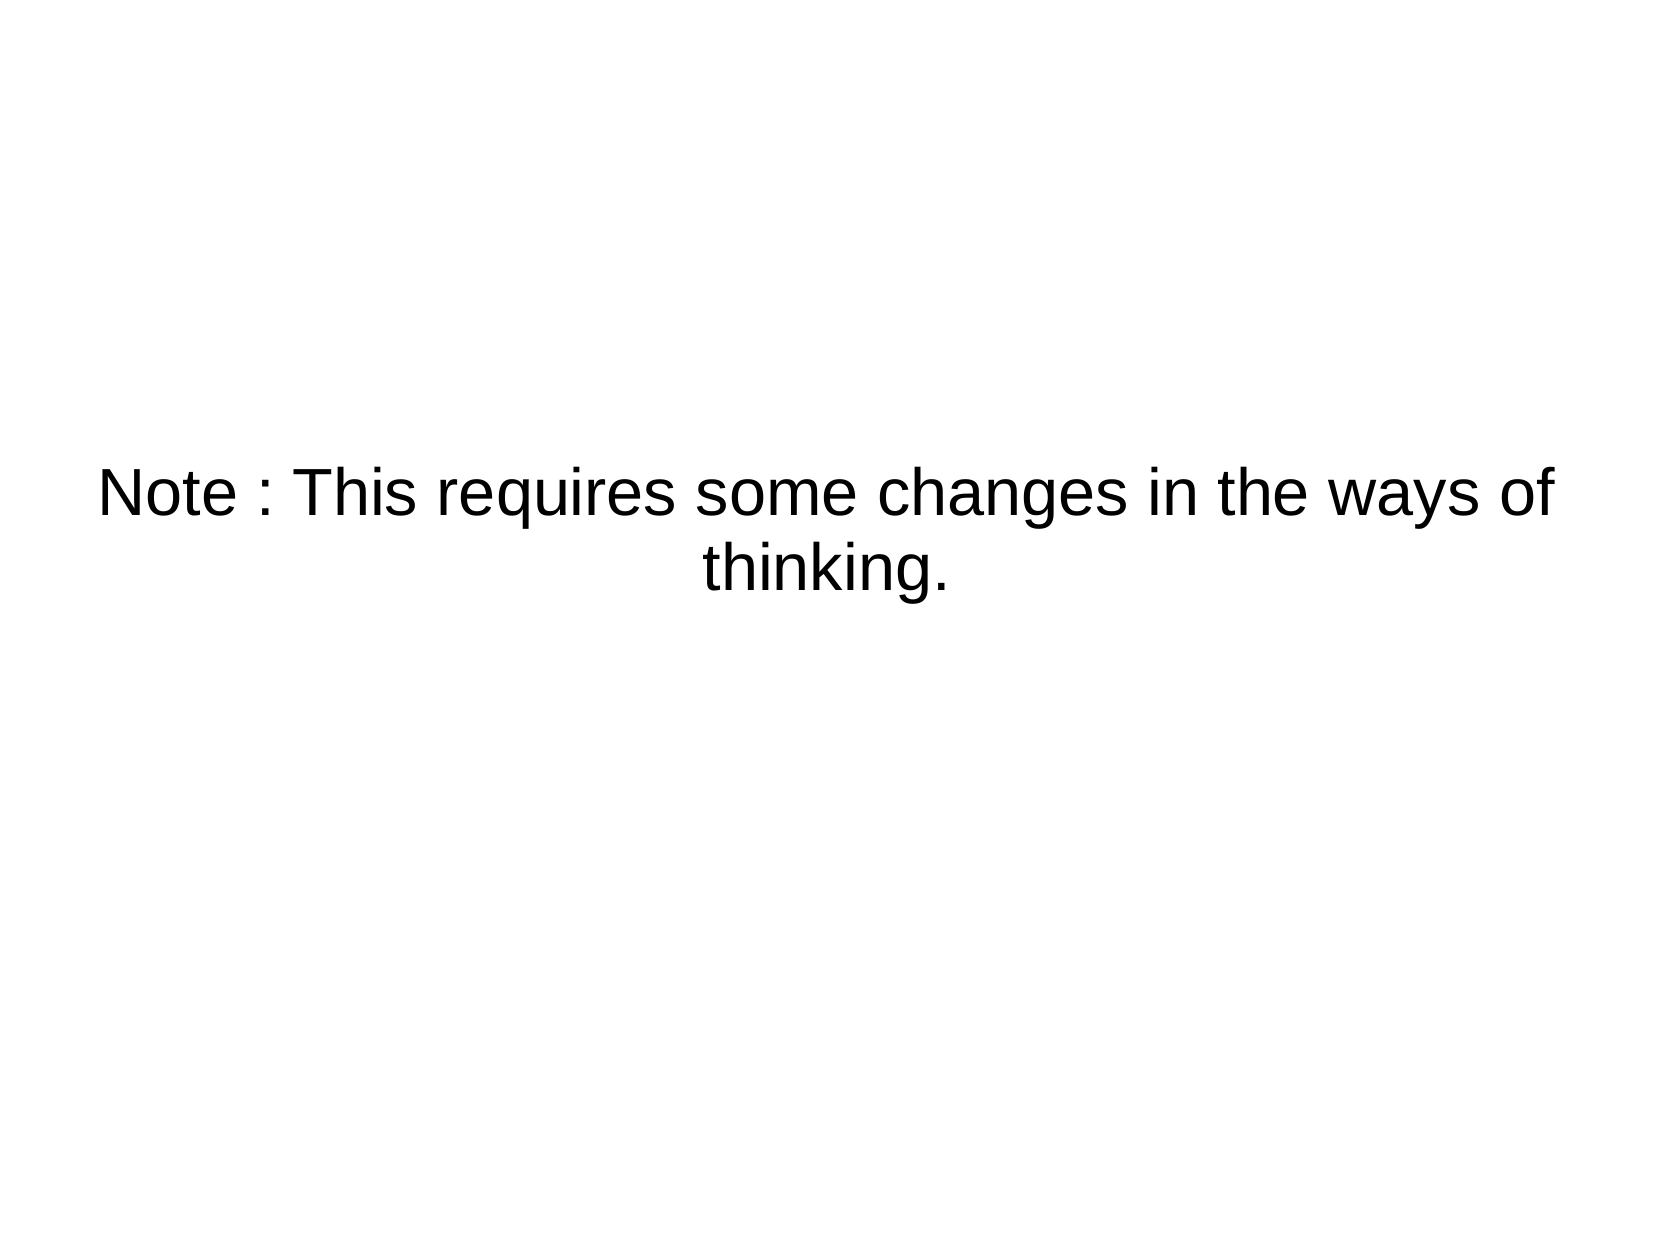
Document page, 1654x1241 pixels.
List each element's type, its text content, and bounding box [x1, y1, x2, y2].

subtitle Note : This requires some changes in the ways of thinking. [82, 49, 1571, 1010]
